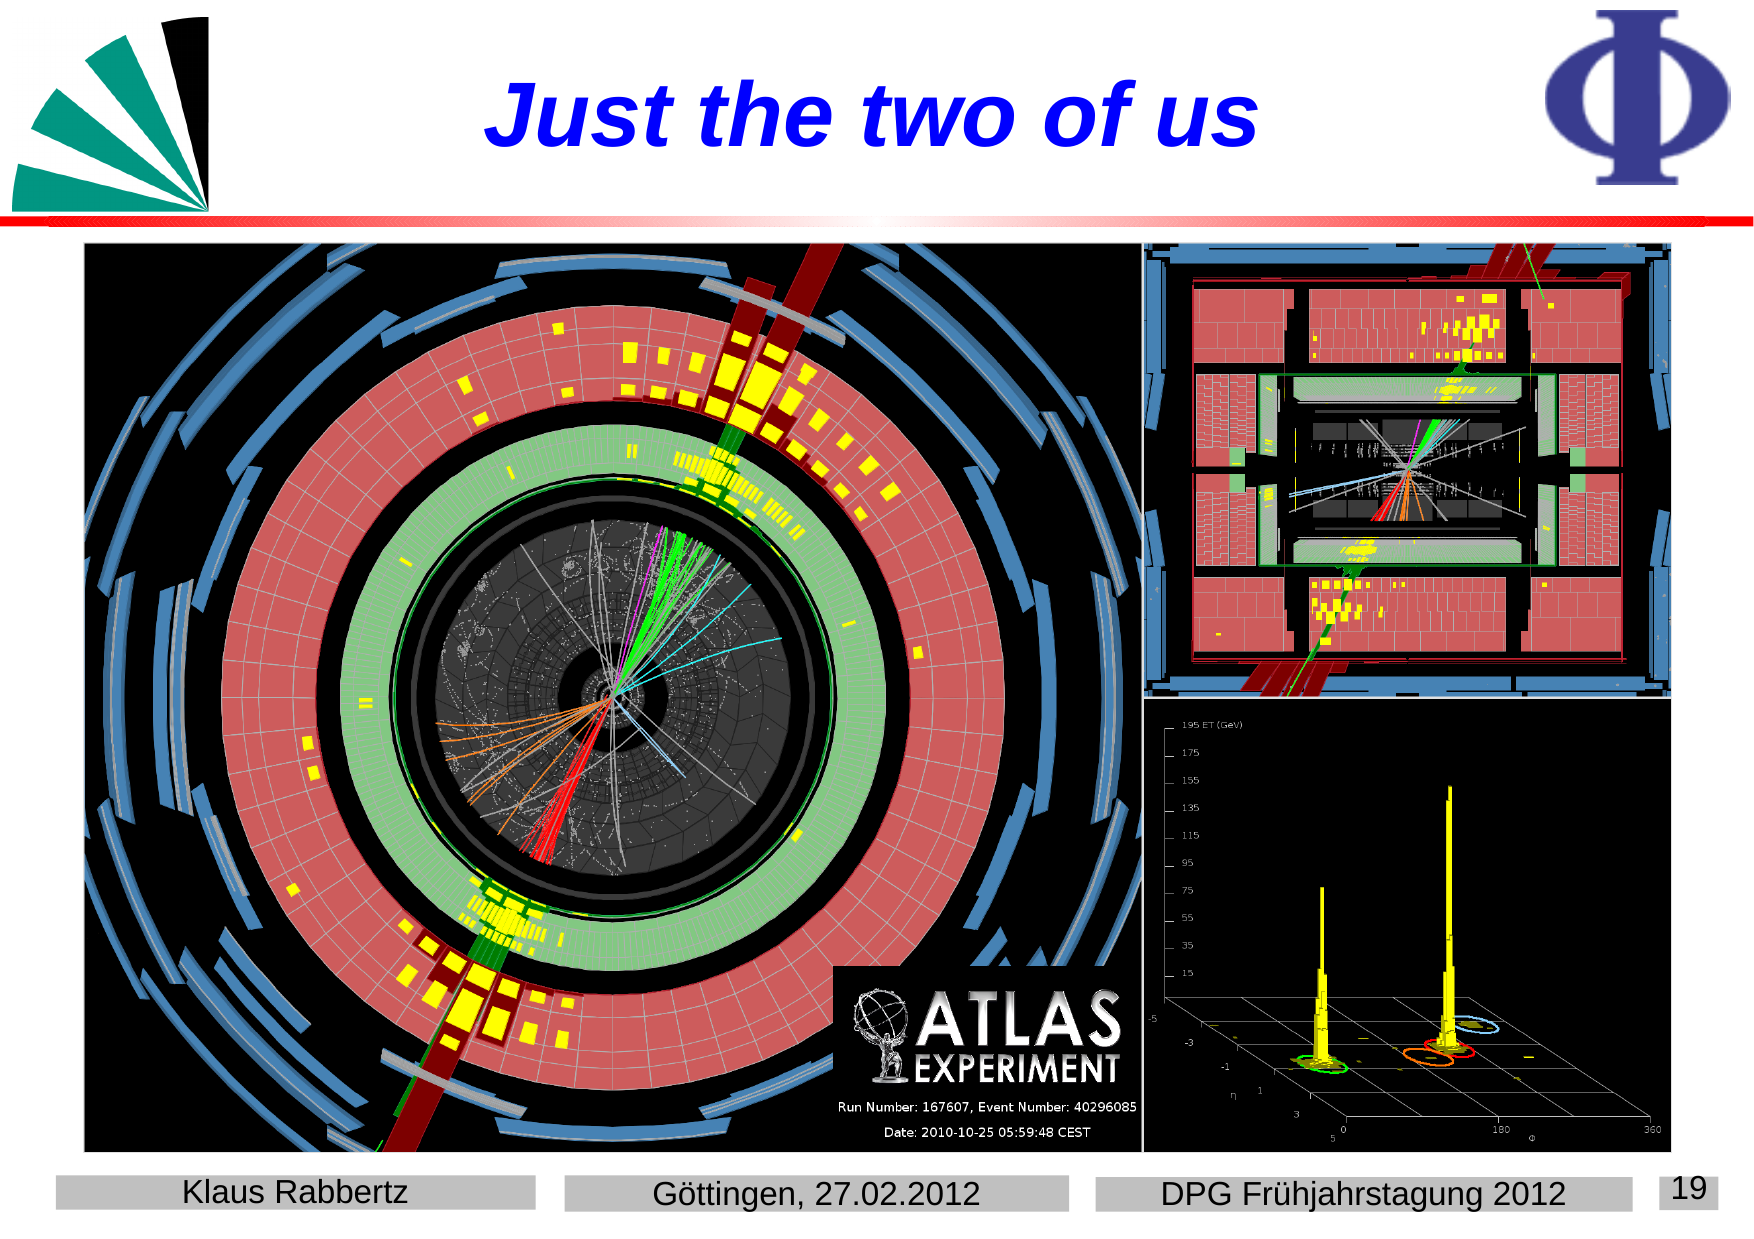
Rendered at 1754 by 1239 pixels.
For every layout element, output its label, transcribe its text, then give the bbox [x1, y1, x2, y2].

picture [83, 242, 1672, 1153]
picture [1545, 10, 1731, 185]
picture [12, 17, 209, 214]
title Just the two of us [220, 22, 1525, 207]
